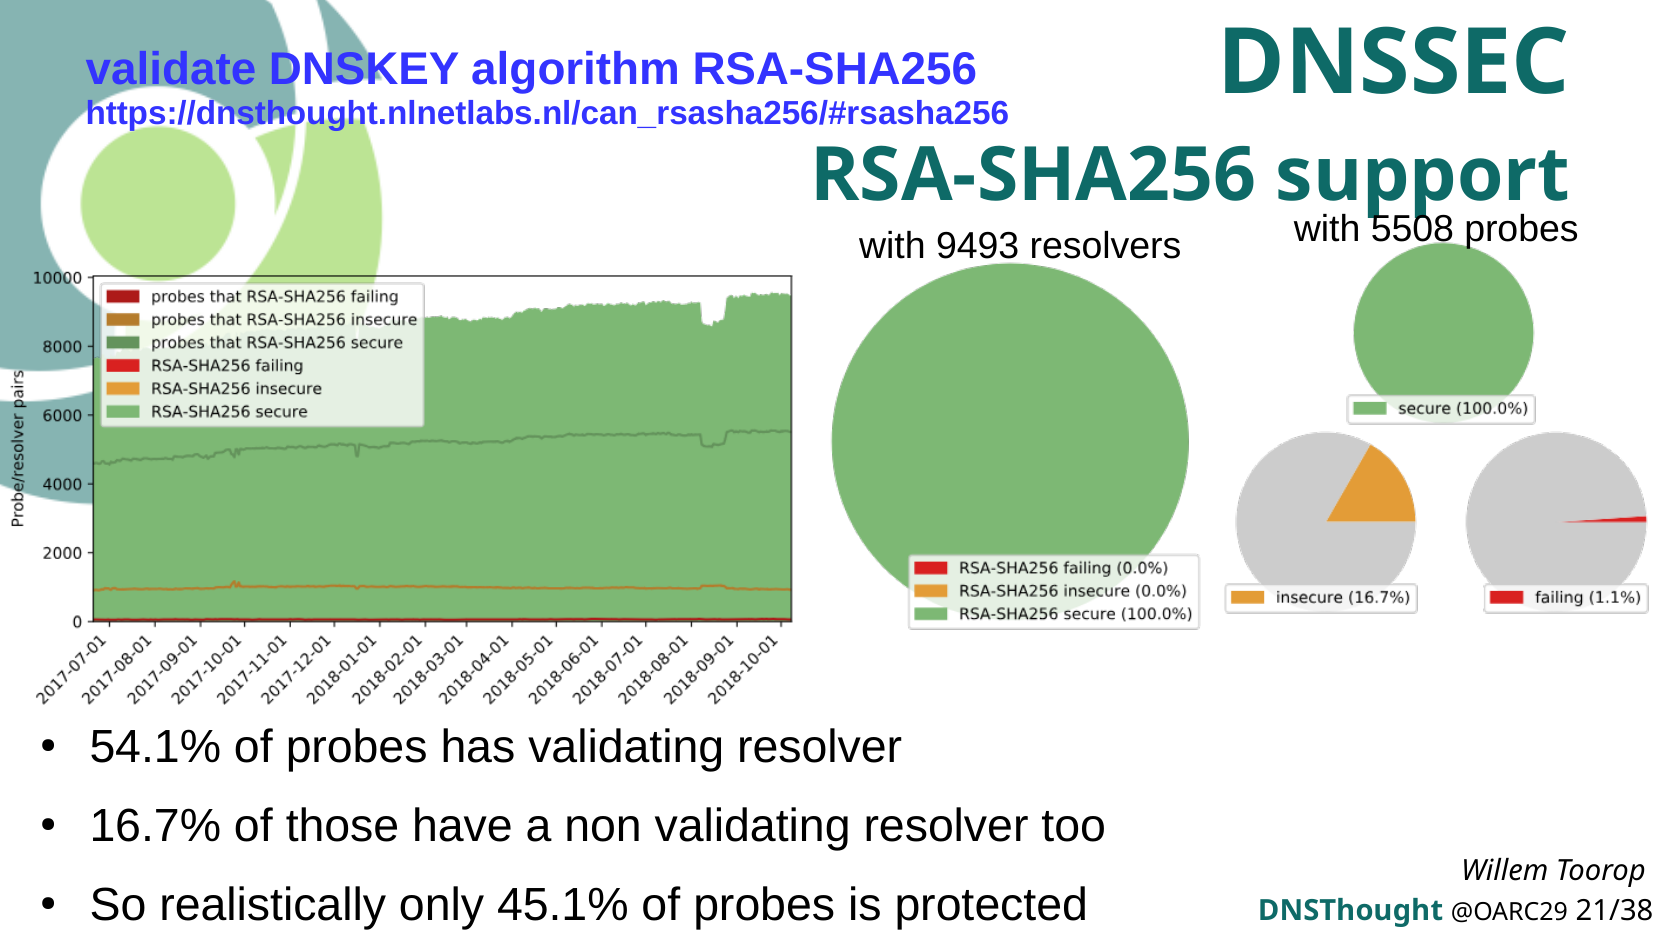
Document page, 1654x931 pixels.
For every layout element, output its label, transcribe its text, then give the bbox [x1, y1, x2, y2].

text_box validate DNSKEY algorithm RSA-SHA256 https://dnsthought.nlnetlabs.nl/can_rsasha256/#rsasha256 [70, 35, 1123, 125]
text_box with 9493 resolvers [844, 217, 1306, 312]
title DNSSEC RSA-SHA256 support [82, 12, 1571, 206]
picture [0, 0, 1654, 719]
list 54.1% of probes has validating resolver 16.7% of those have a non validating resolver too So realistically only 45.1% of probes is protected [23, 720, 1512, 931]
text_box with 5508 probes [1279, 200, 1654, 295]
